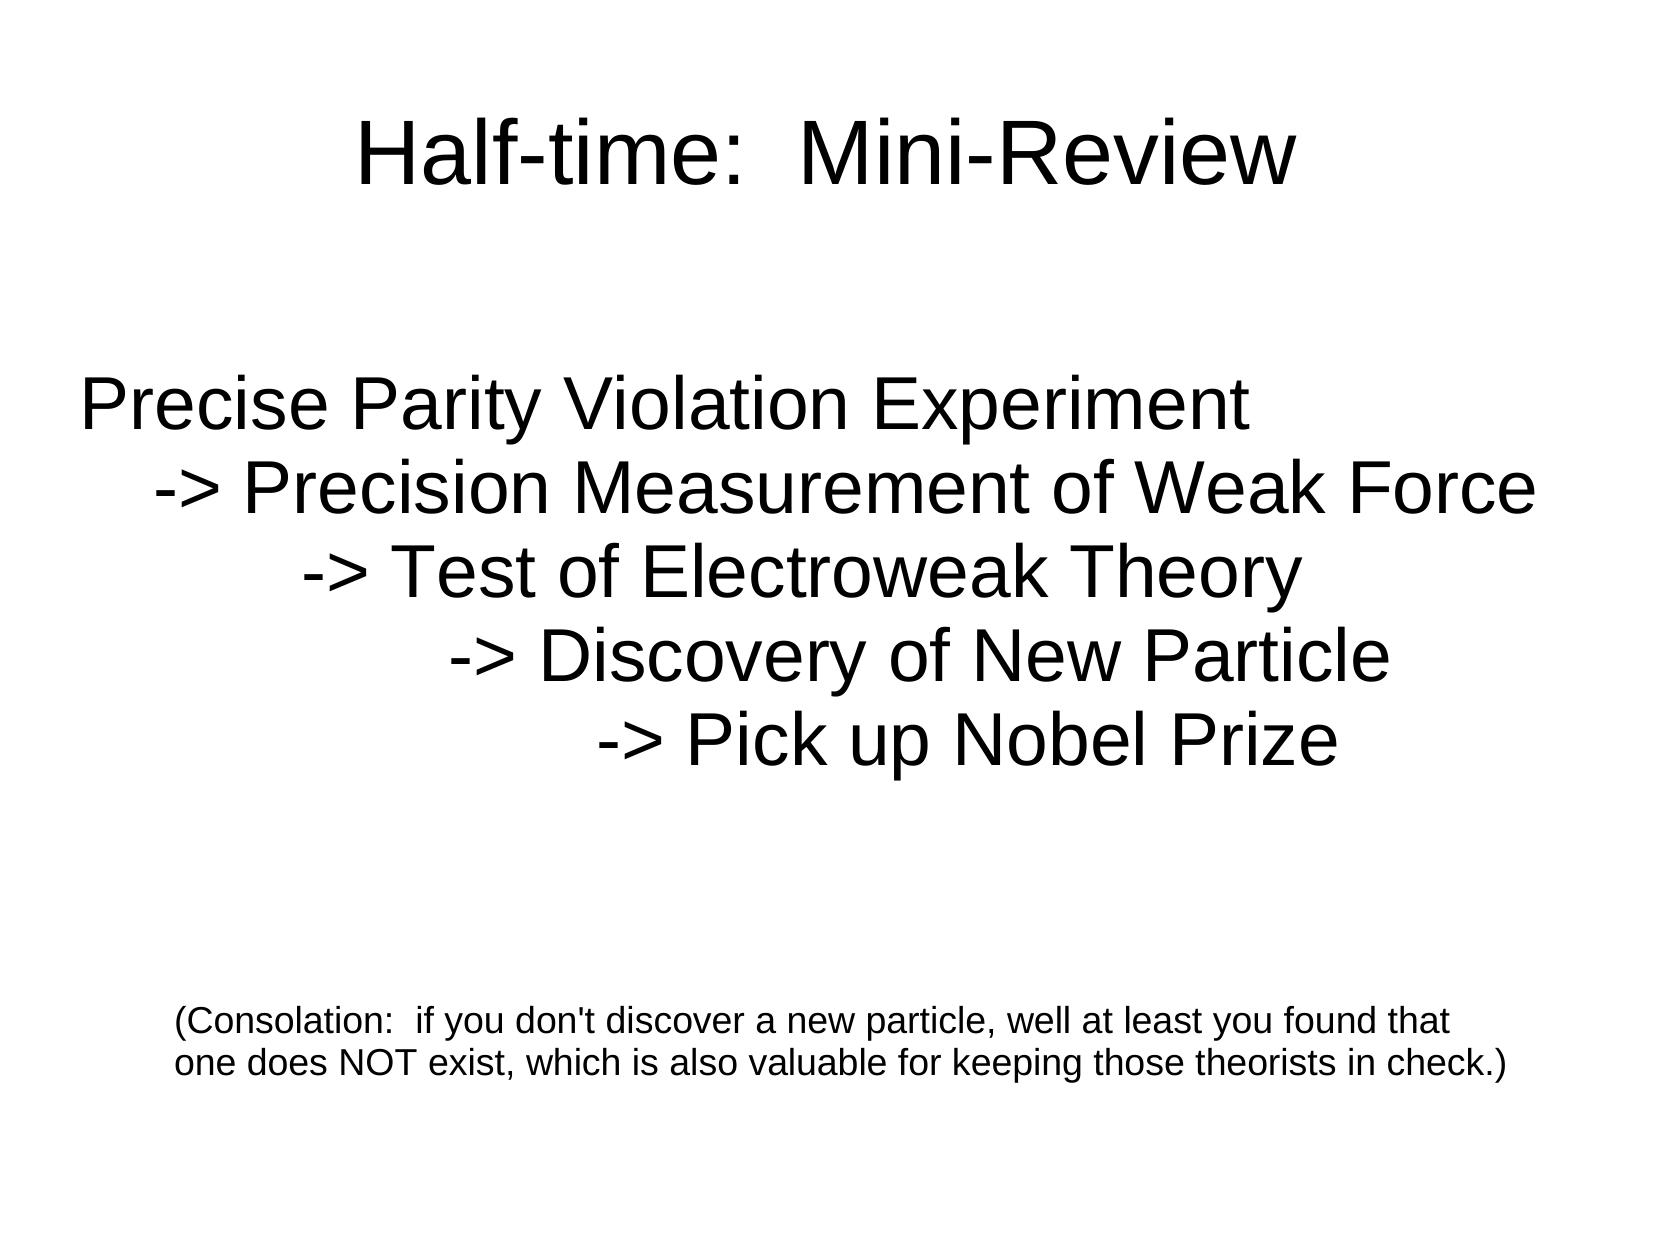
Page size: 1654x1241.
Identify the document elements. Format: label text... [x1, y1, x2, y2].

text_box Precise Parity Violation Experiment -> Precision Measurement of Weak Force -> Test of Electroweak Theory -> Discovery of New Particle -> Pick up Nobel Prize [64, 354, 1555, 835]
text_box (Consolation: if you don't discover a new particle, well at least you found that one does NOT exist, which is also valuable for keeping those theorists in check.) [159, 992, 1523, 1100]
title Half-time: Mini-Review [82, 56, 1571, 250]
